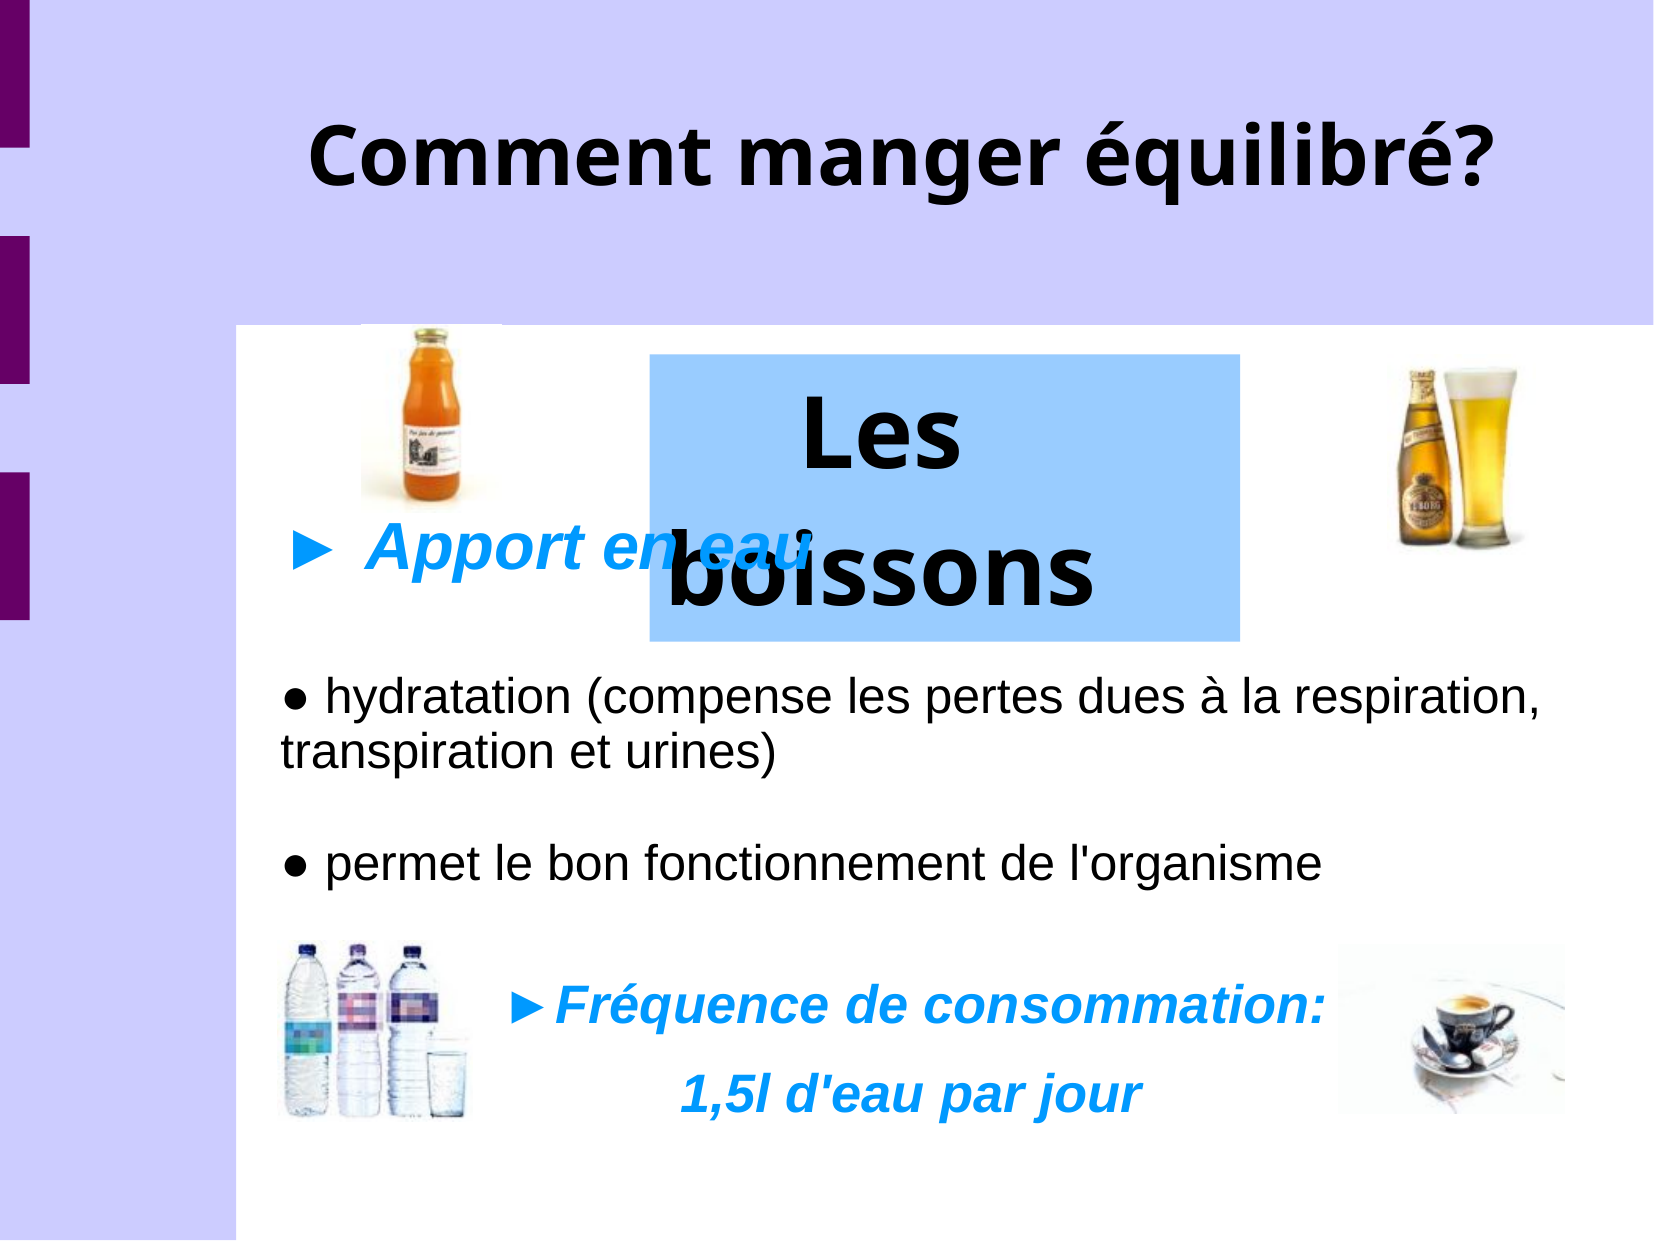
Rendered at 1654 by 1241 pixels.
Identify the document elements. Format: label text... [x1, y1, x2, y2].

picture [361, 324, 502, 513]
picture [277, 940, 473, 1123]
text_box Les boissons [649, 354, 1241, 473]
text_box [0, 0, 1654, 1241]
picture [1338, 944, 1565, 1114]
text_box Comment manger équilibré? [291, 88, 1418, 220]
picture [1387, 354, 1536, 558]
text_box ► Apport en eau ● hydratation (compense les pertes dues à la respiration, transpiration et urines) ● permet le bon fonctionnement de l'organisme ►Fréquence de consommation: 1,5l d'eau par jour [265, 501, 1565, 1182]
